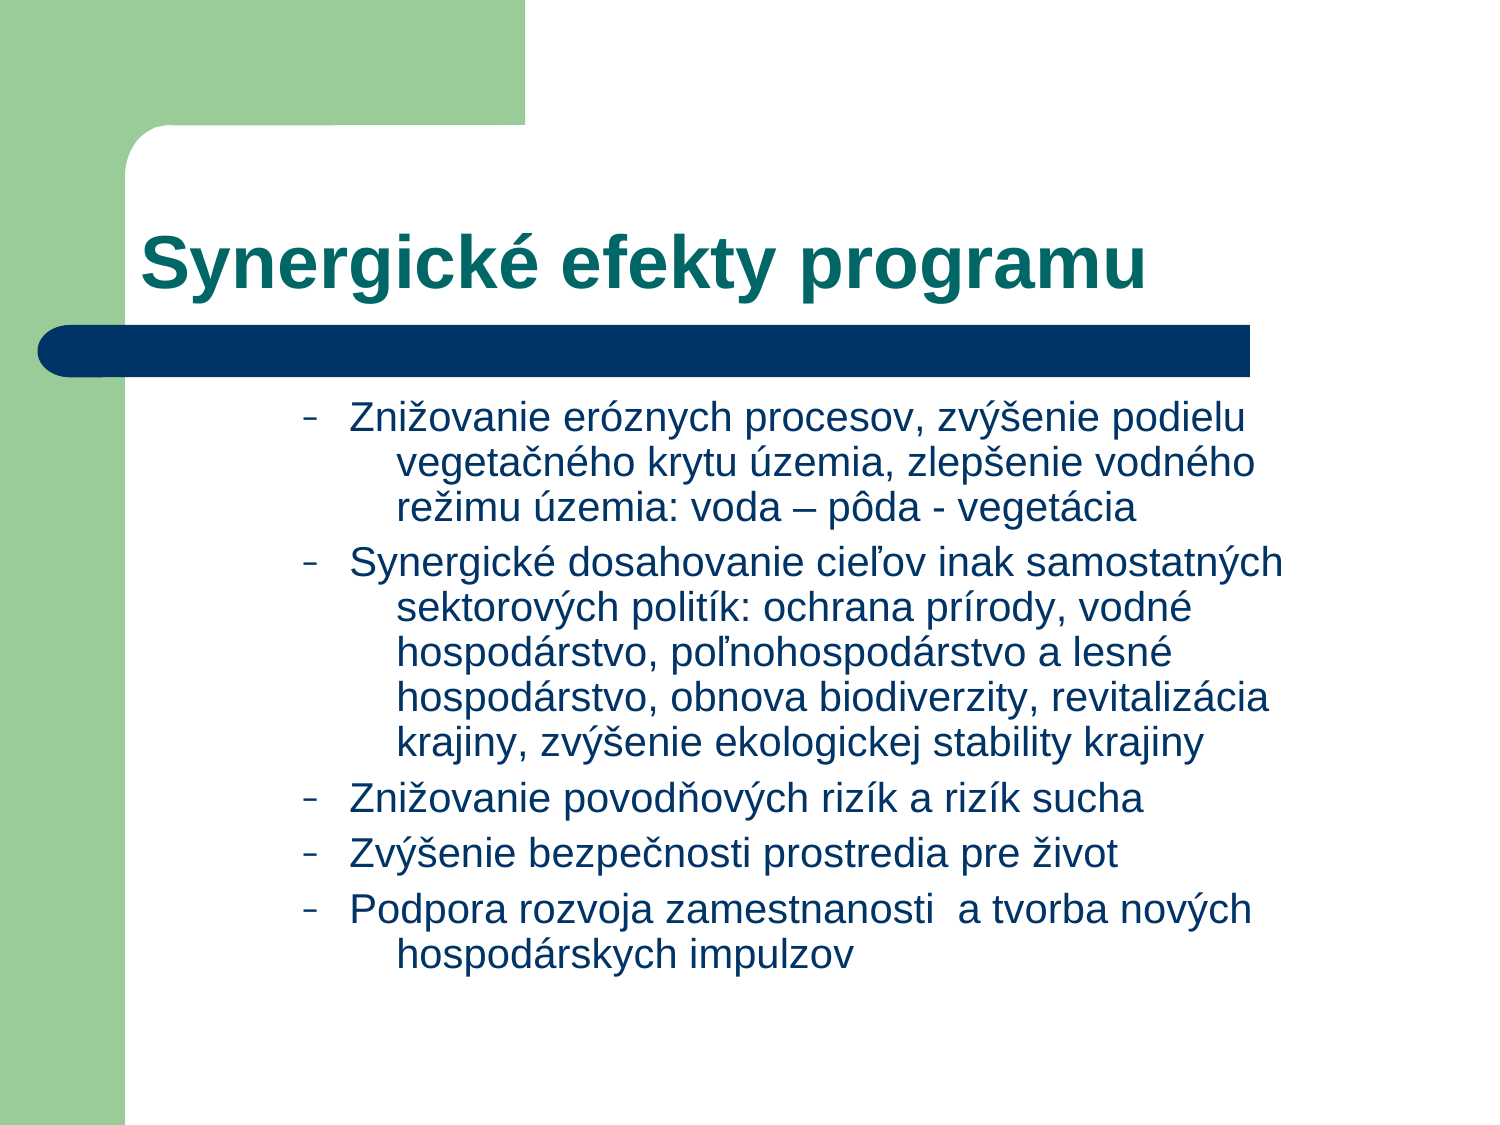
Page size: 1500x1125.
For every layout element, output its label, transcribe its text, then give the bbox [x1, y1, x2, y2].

list Znižovanie eróznych procesov, zvýšenie podielu vegetačného krytu územia, zlepšenie vodného režimu územia: voda – pôda - vegetácia Synergické dosahovanie cieľov inak samostatných sektorových politík: ochrana prírody, vodné hospodárstvo, poľnohospodárstvo a lesné hospodárstvo, obnova biodiverzity, revitalizácia krajiny, zvýšenie ekologickej stability krajiny Znižovanie povodňových rizík a rizík sucha Zvýšenie bezpečnosti prostredia pre život Podpora rozvoja zamestnanosti a tvorba nových hospodárskych impulzov [137, 387, 1400, 999]
title Synergické efekty programu [125, 125, 1426, 313]
